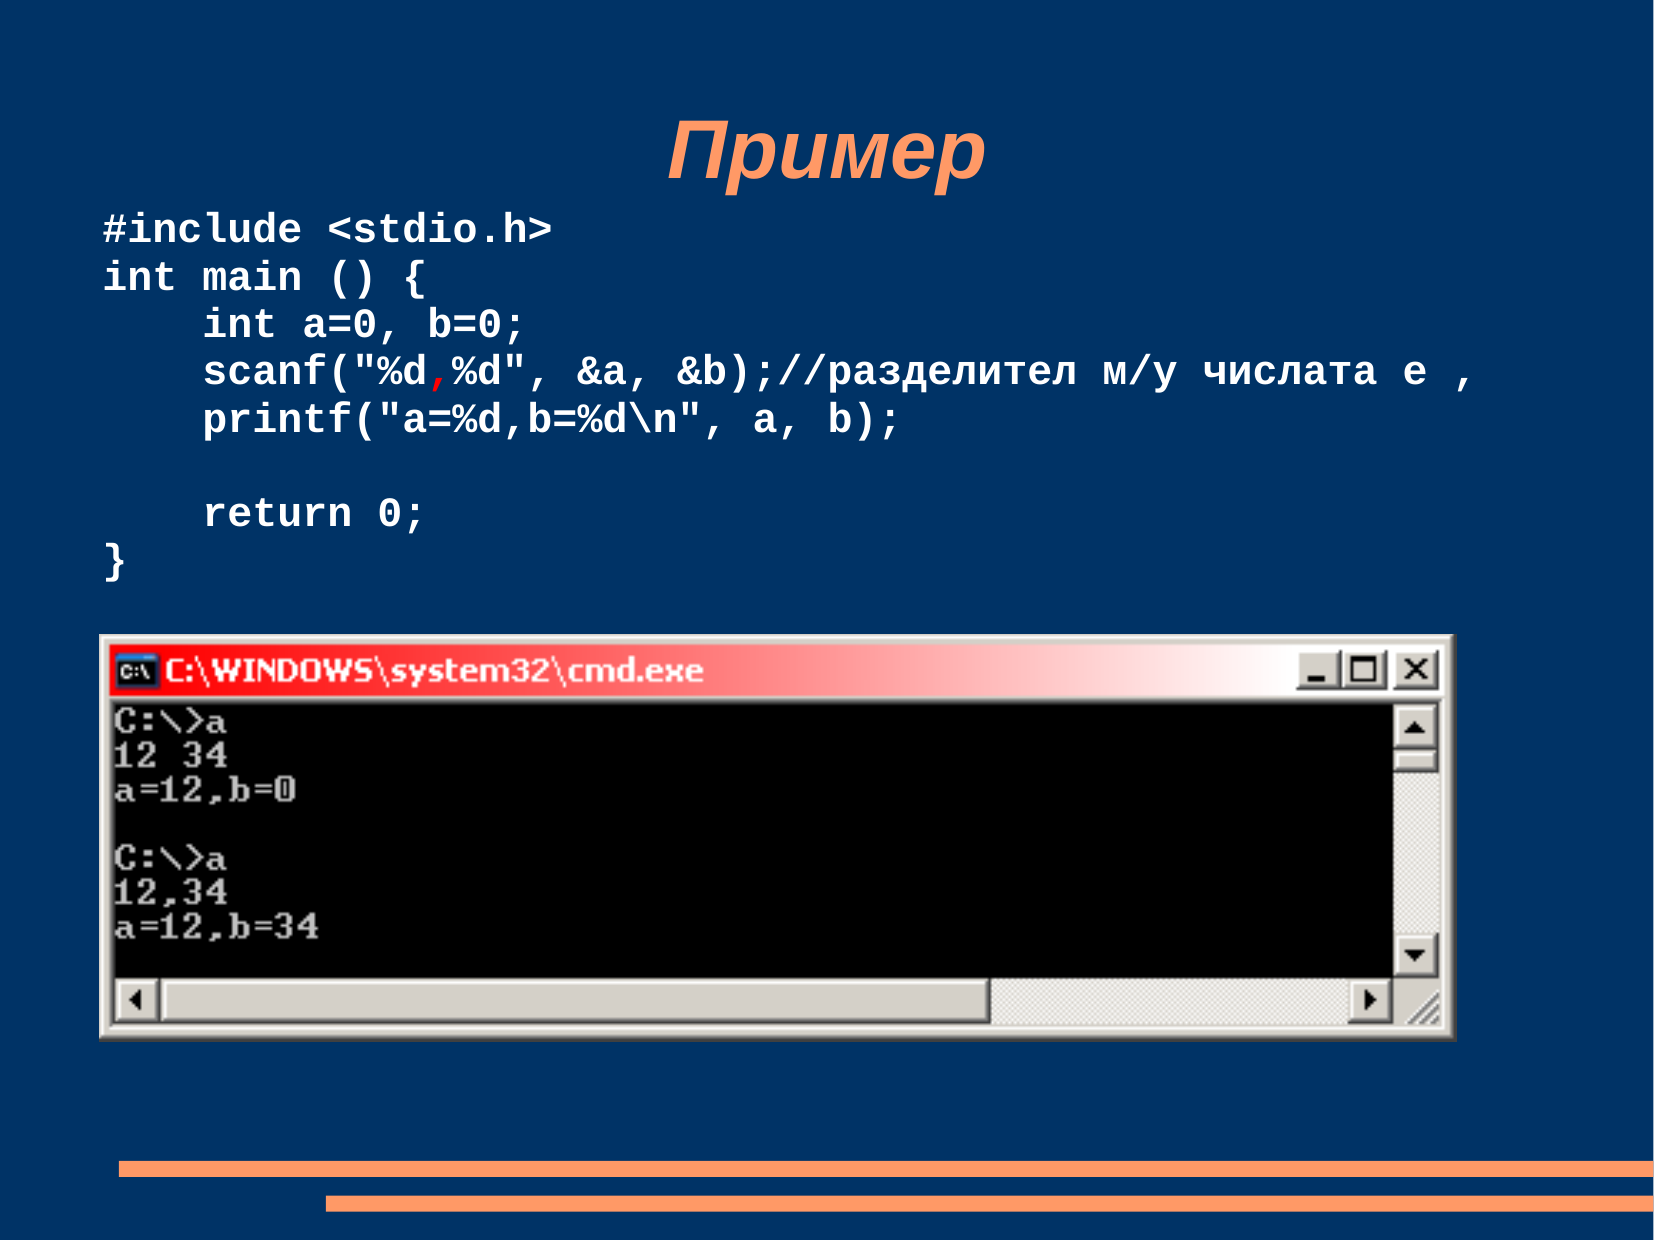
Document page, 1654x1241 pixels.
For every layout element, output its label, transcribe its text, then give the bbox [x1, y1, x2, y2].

text_box #include <stdio.h> int main () { int a=0, b=0; scanf("%d,%d", &a, &b);//разделител м/у числата е , printf("a=%d,b=%d\n", a, b); return 0; } [87, 200, 1634, 694]
title Пример [121, 46, 1534, 200]
picture [99, 634, 1457, 1042]
